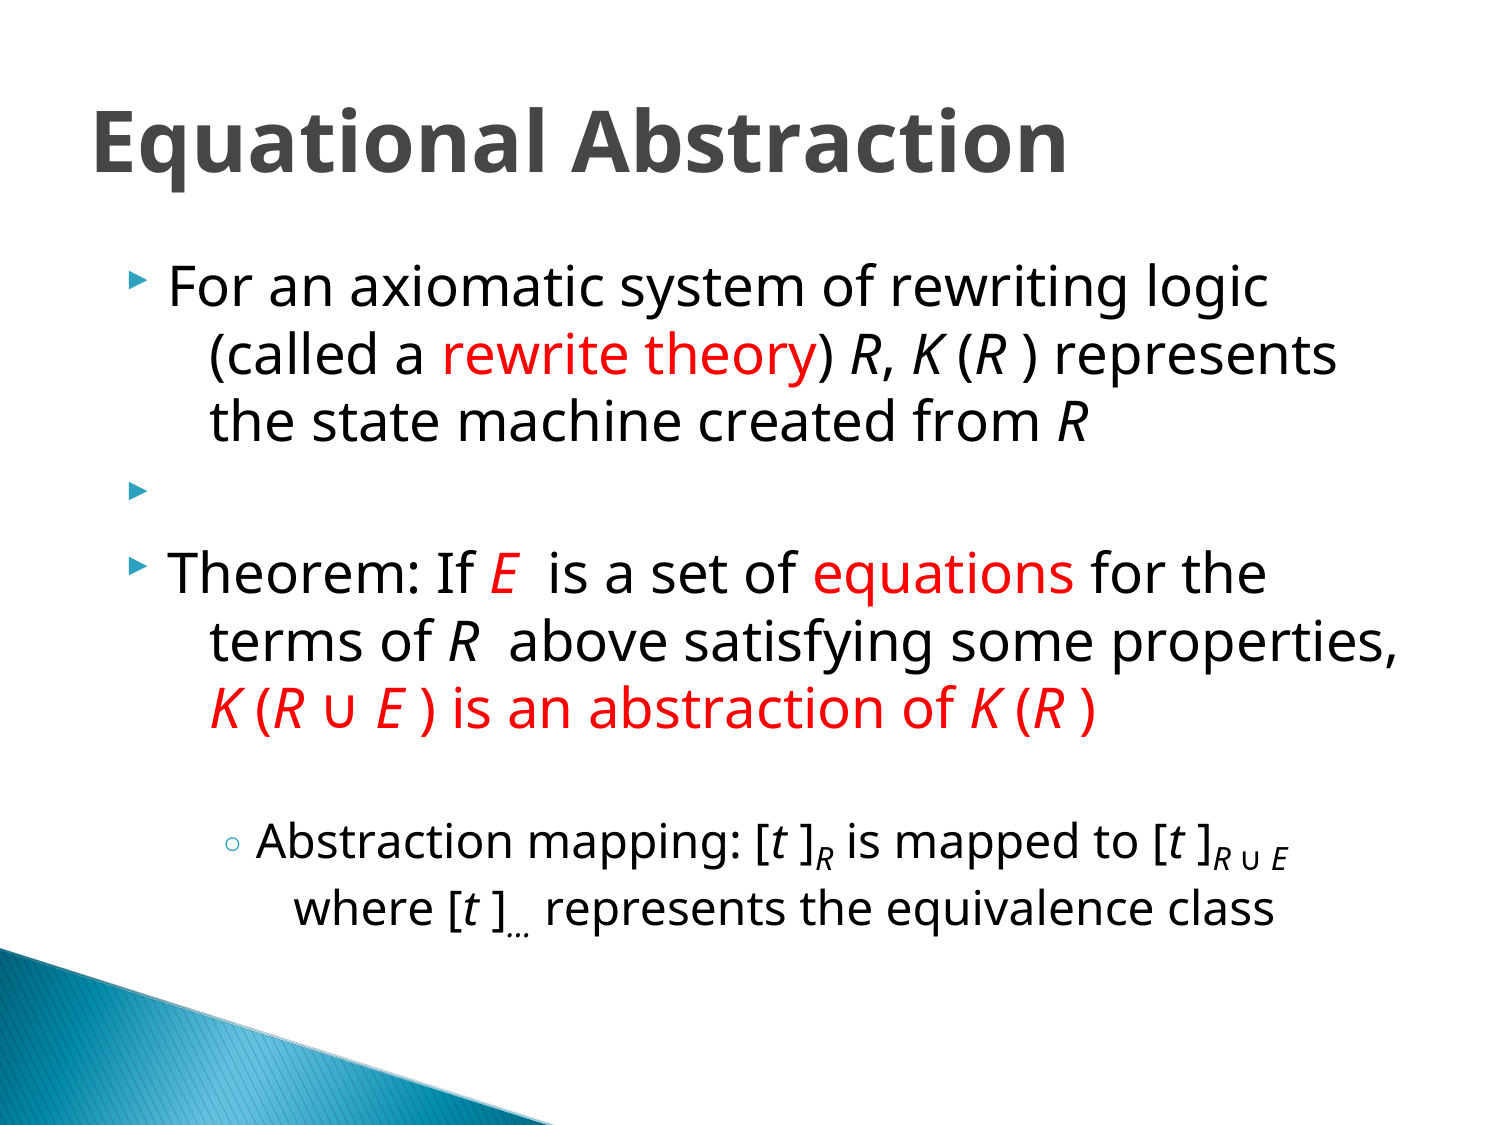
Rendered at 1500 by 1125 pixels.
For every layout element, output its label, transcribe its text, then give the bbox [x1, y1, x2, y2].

title Equational Abstraction [75, 28, 1426, 242]
list For an axiomatic system of rewriting logic (called a rewrite theory) R, K (R ) represents the state machine created from R Theorem: If E is a set of equations for the terms of R above satisfying some properties, K (R ∪ E ) is an abstraction of K (R ) Abstraction mapping: [t ]R is mapped to [t ]R ∪ E where [t ]... represents the equivalence class [75, 242, 1426, 987]
